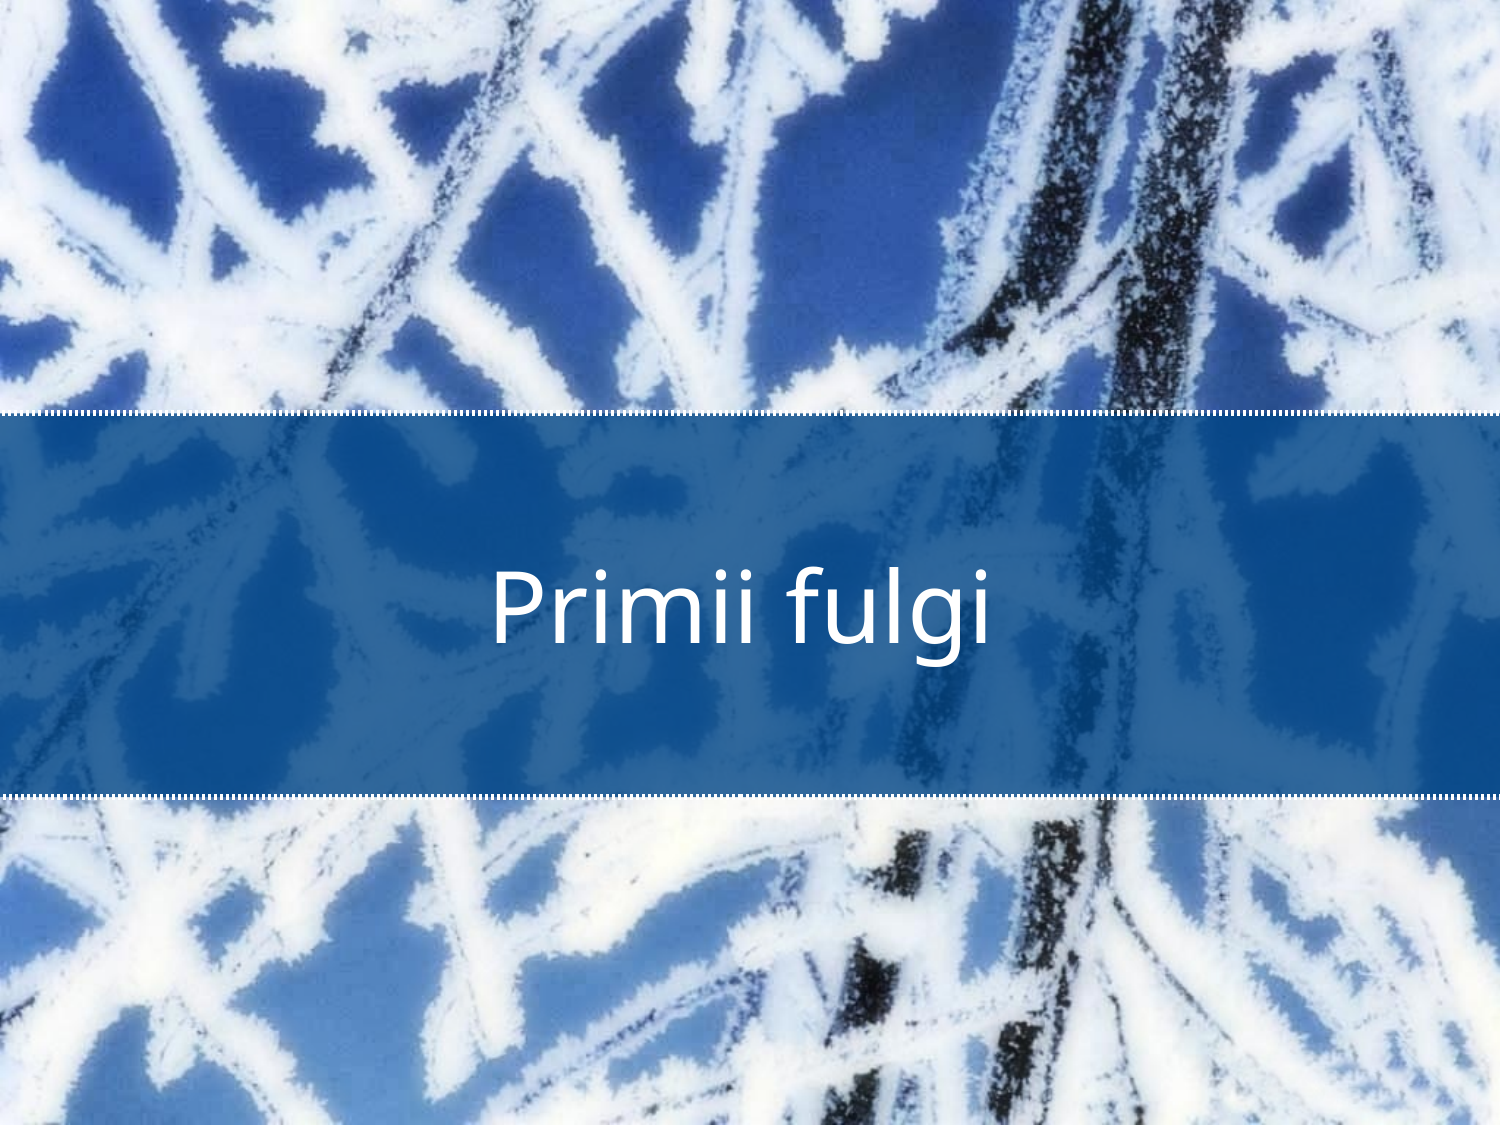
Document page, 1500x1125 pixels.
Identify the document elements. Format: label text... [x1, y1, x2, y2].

picture [0, 798, 1500, 1125]
picture [0, 0, 1500, 413]
title Primii fulgi [0, 413, 1500, 798]
